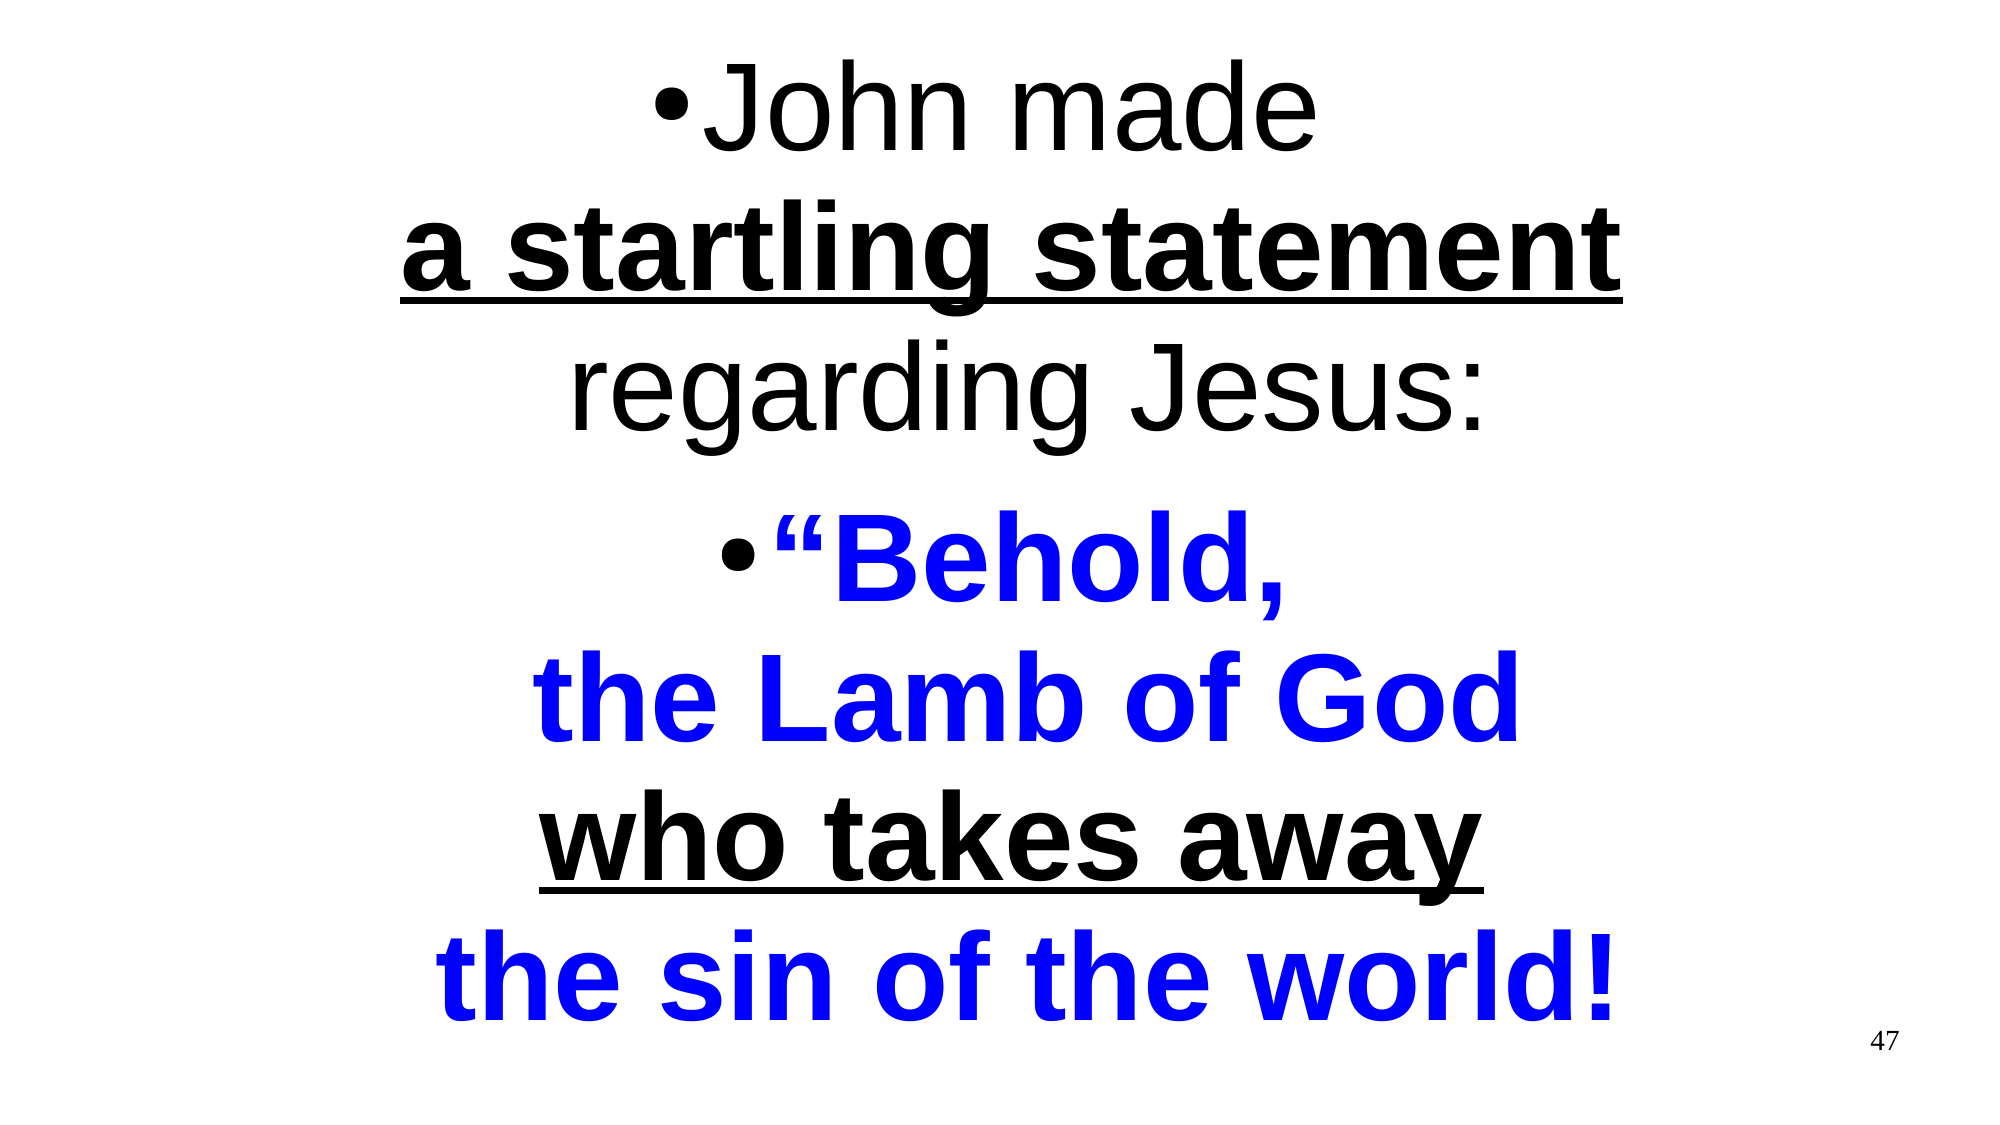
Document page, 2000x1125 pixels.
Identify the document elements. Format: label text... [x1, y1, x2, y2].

list John made a startling statement regarding Jesus: “Behold, the Lamb of God who takes away the sin of the world! [37, 37, 1951, 1088]
